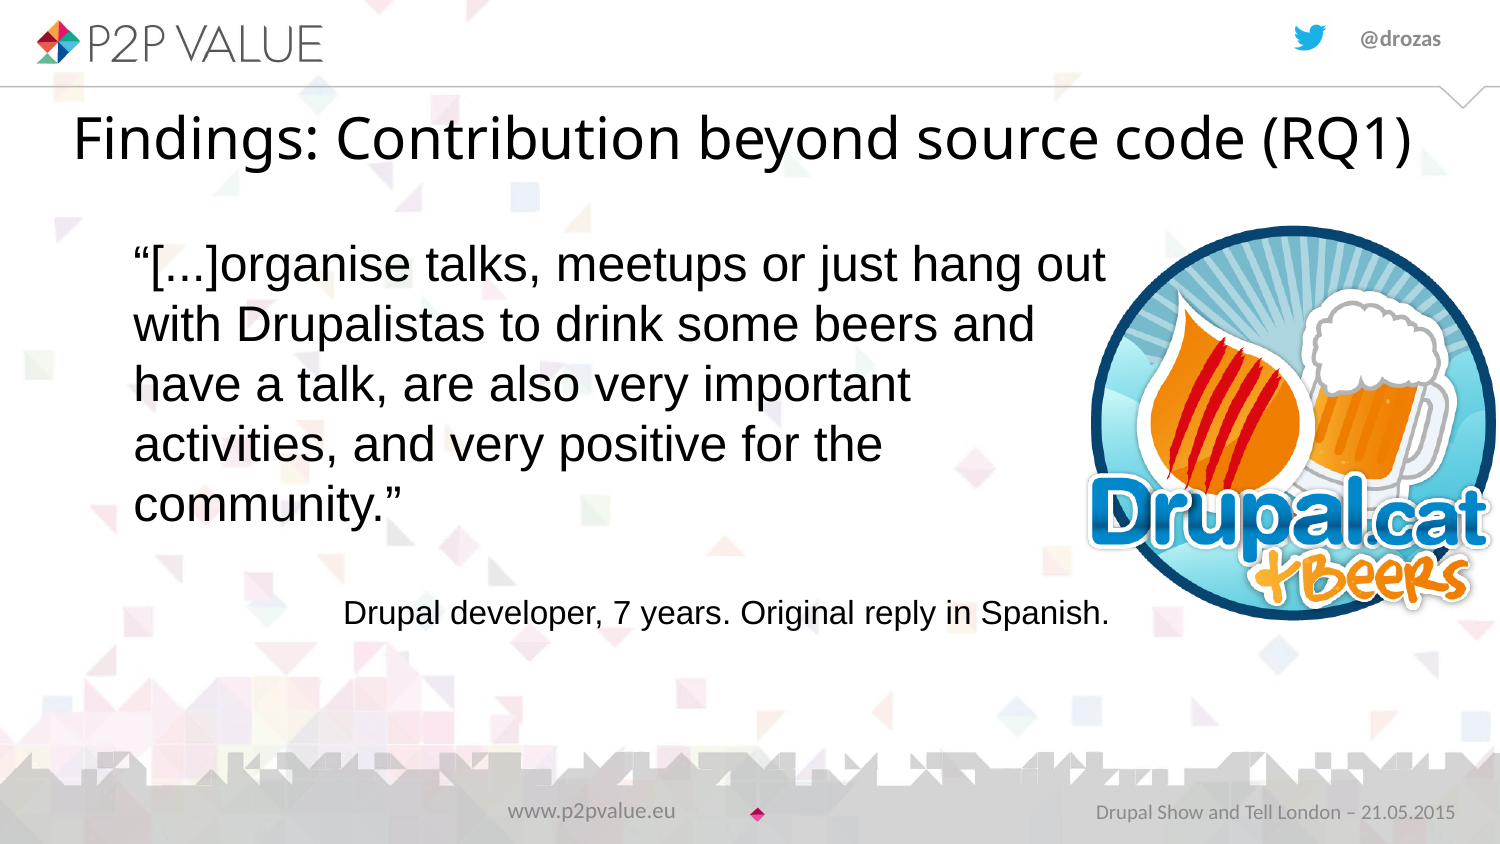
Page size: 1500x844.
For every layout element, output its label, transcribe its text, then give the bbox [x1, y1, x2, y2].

subtitle “[...]organise talks, meetups or just hang out with Drupalistas to drink some beers and have a talk, are also very important activities, and very positive for the community.” Drupal developer, 7 years. Original reply in Spanish. [120, 225, 1126, 781]
text_box @drozas [1333, 15, 1455, 60]
picture [0, 0, 1500, 844]
text_box www.p2pvalue.eu [501, 789, 720, 829]
text_box Drupal Show and Tell London – 21.05.2015 [777, 788, 1470, 834]
title Findings: Contribution beyond source code (RQ1) [0, 92, 1486, 181]
